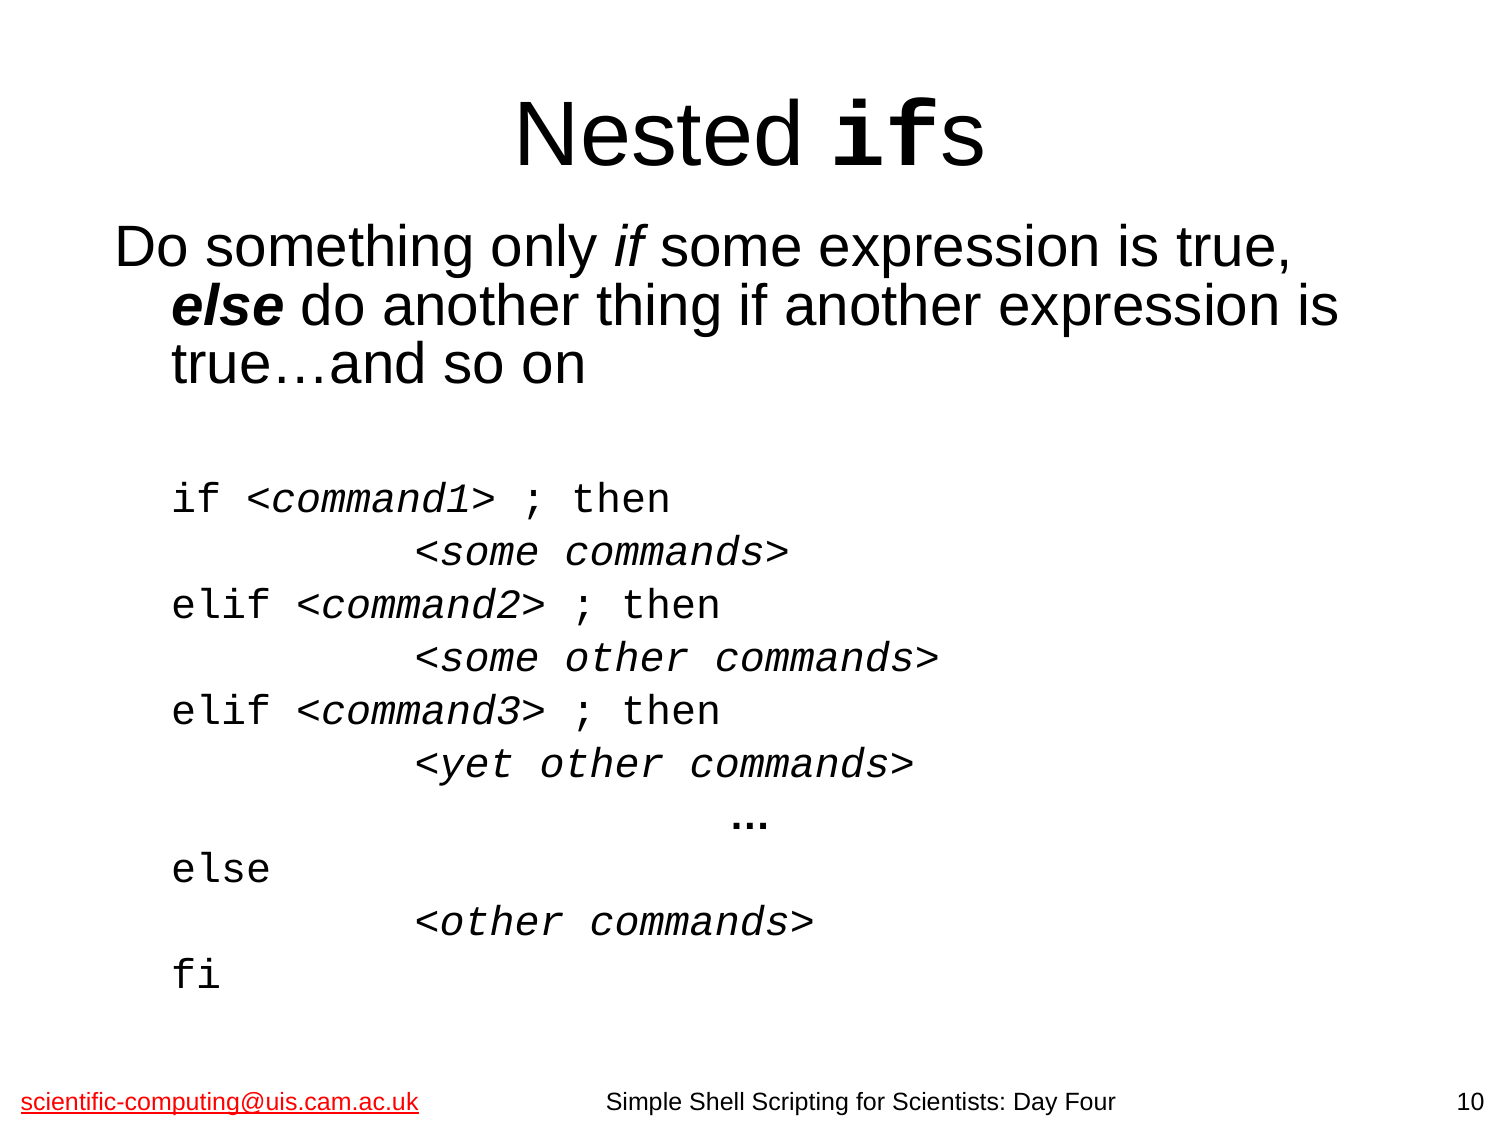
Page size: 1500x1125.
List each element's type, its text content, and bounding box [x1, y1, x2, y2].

title Nested ifs [112, 74, 1388, 201]
list Do something only if some expression is true, else do another thing if another expression is true…and so on if <command1> ; then <some commands> elif <command2> ; then <some other commands> elif <command3> ; then <yet other commands> … else <other commands> fi [99, 212, 1401, 1051]
